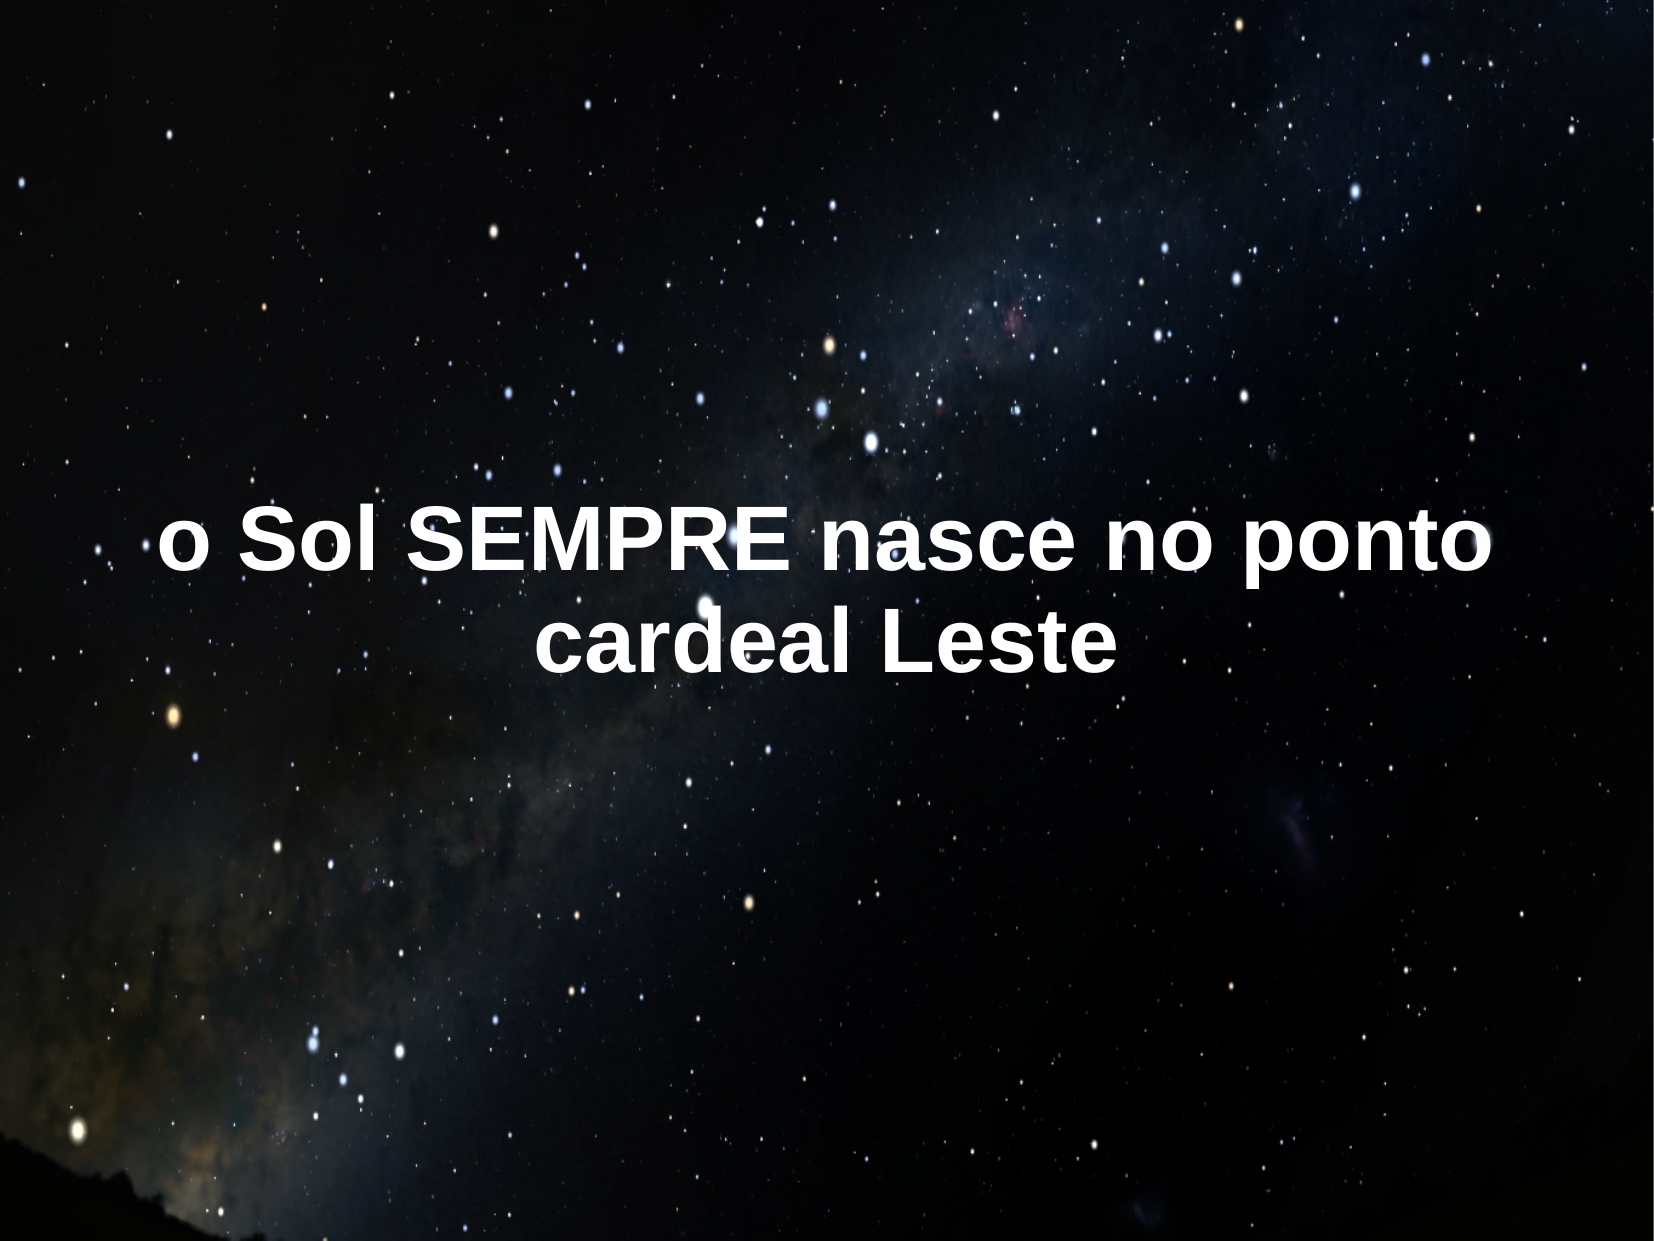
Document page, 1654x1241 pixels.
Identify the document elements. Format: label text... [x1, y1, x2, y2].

picture [0, 0, 1654, 1241]
title o Sol SEMPRE nasce no ponto cardeal Leste [82, 486, 1571, 694]
